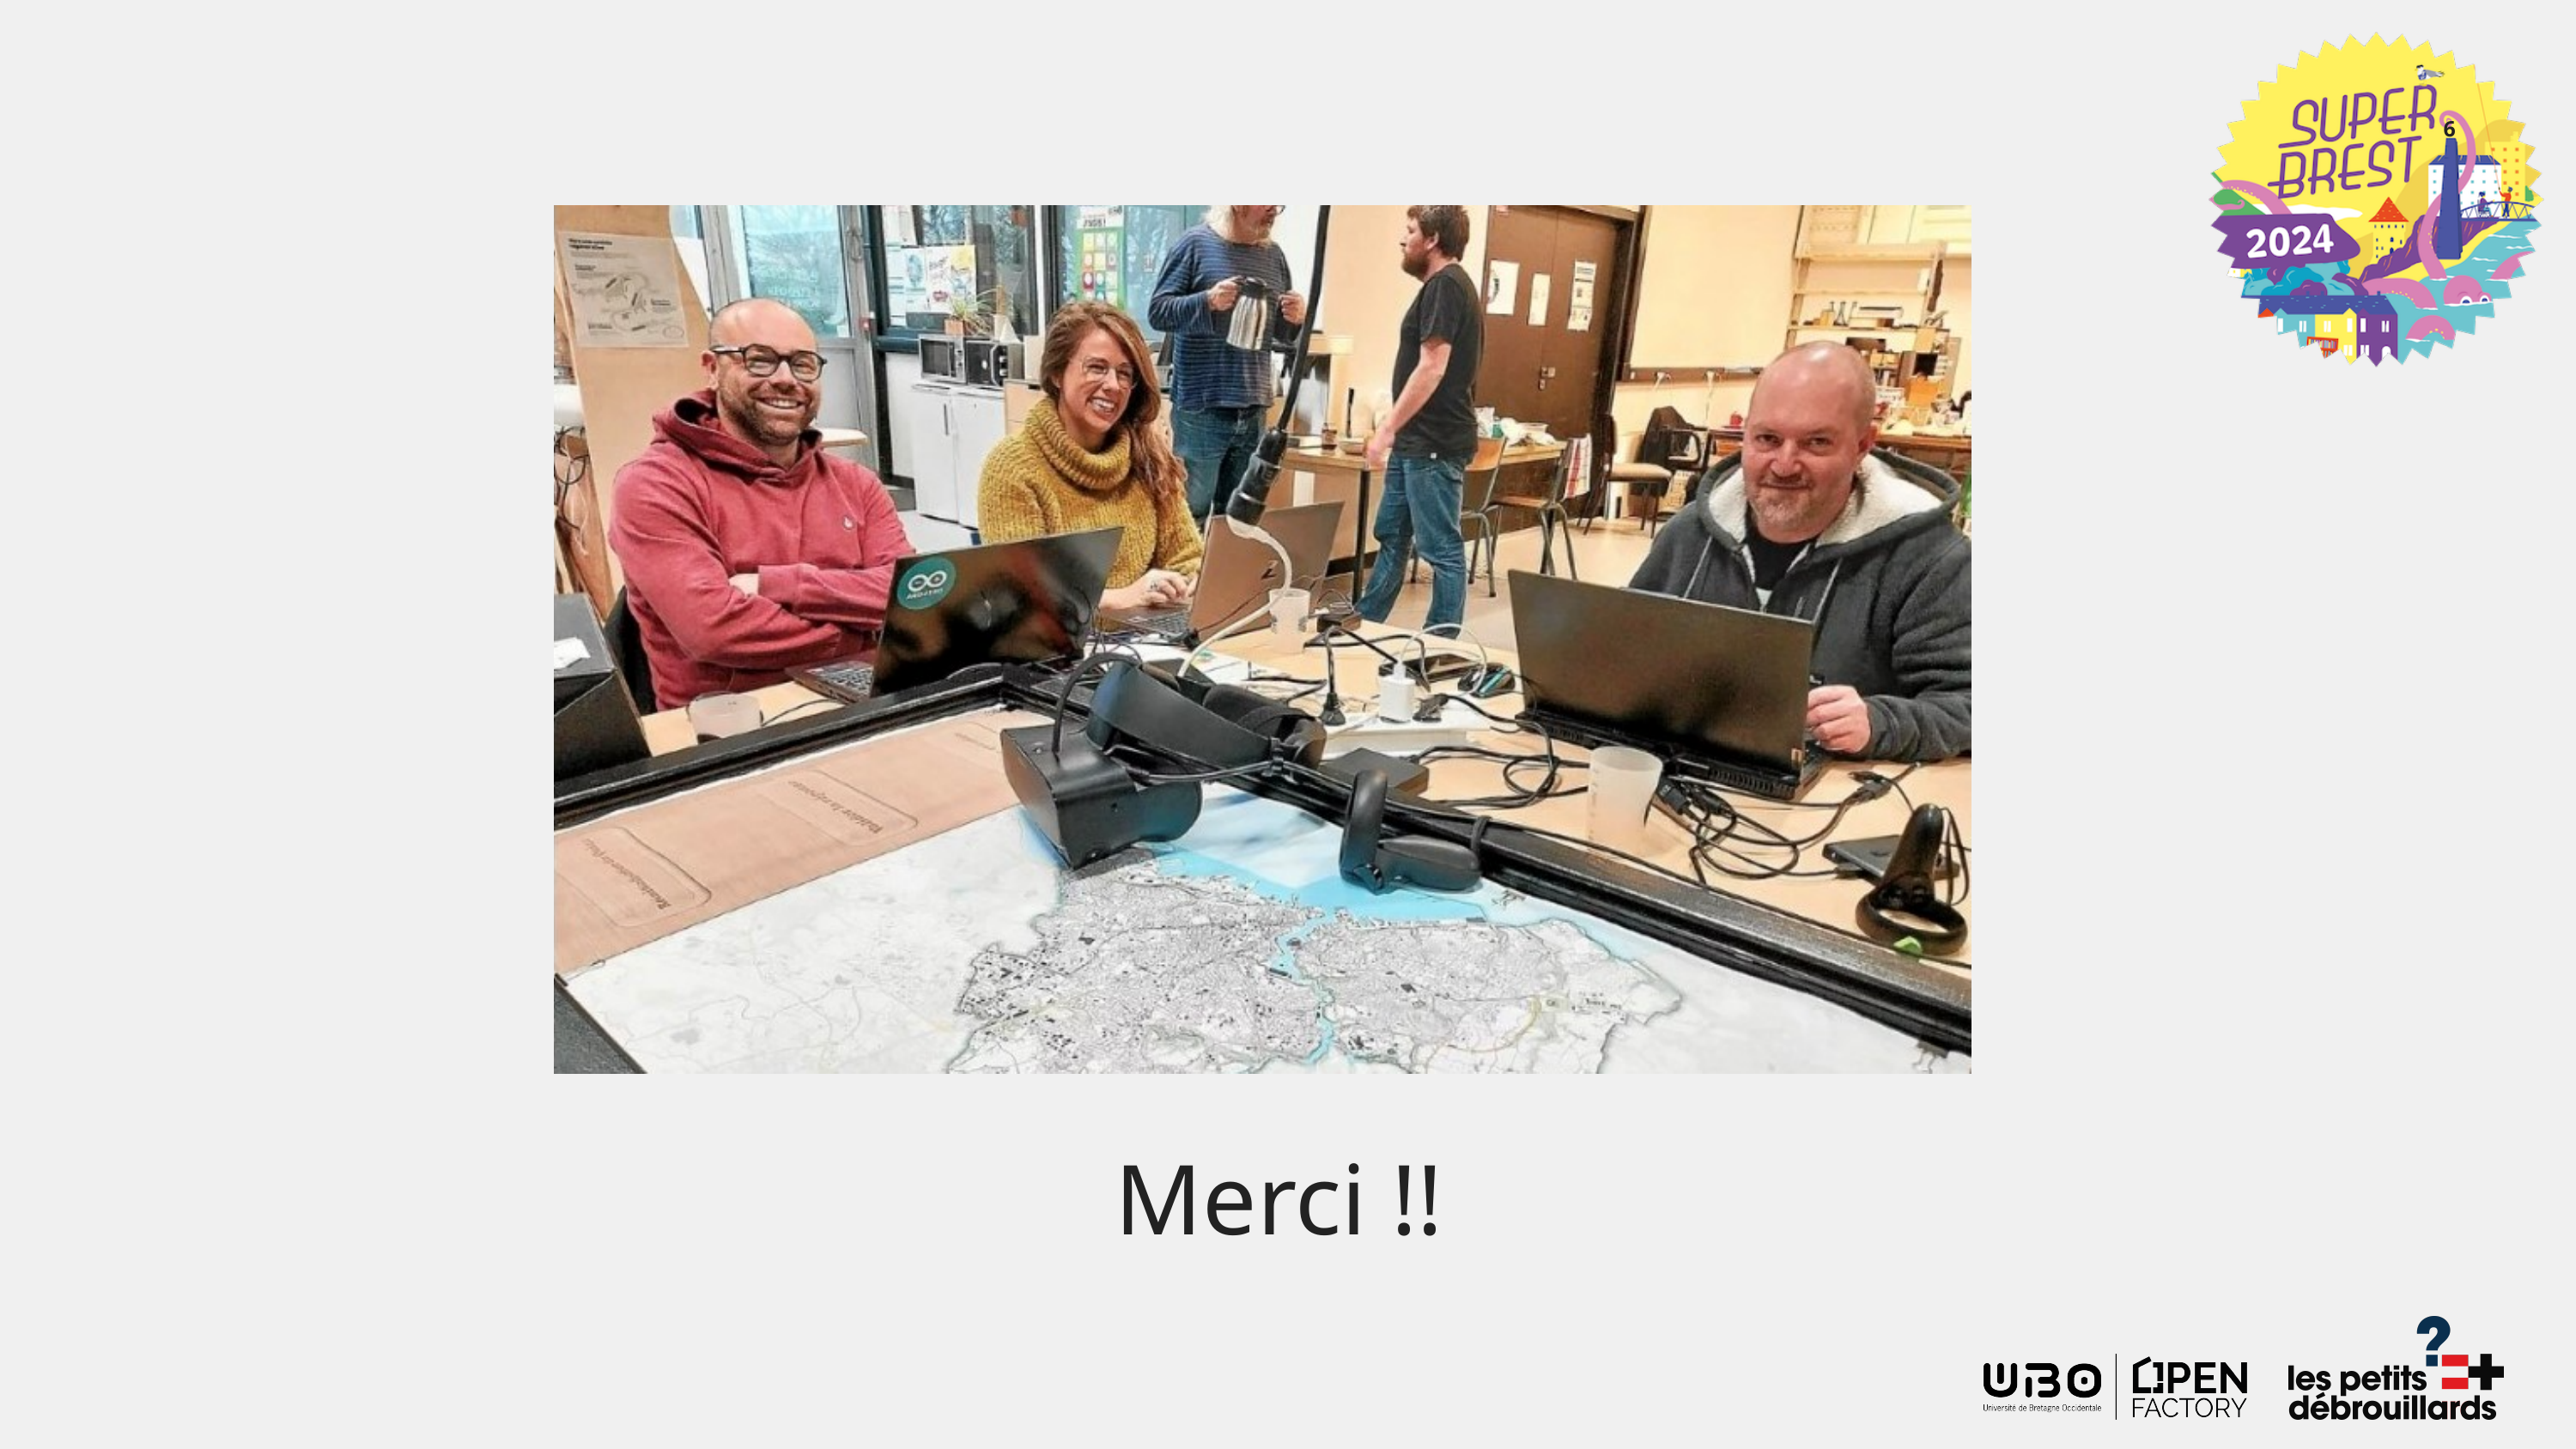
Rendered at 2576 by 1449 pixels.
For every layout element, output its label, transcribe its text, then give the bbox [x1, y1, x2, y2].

picture [2176, 0, 2576, 400]
title Merci !! [352, 1134, 2208, 1351]
picture [2288, 1316, 2504, 1420]
picture [554, 205, 1971, 1074]
picture [1984, 1354, 2247, 1420]
slide_number <numéro> [2307, 93, 2456, 145]
